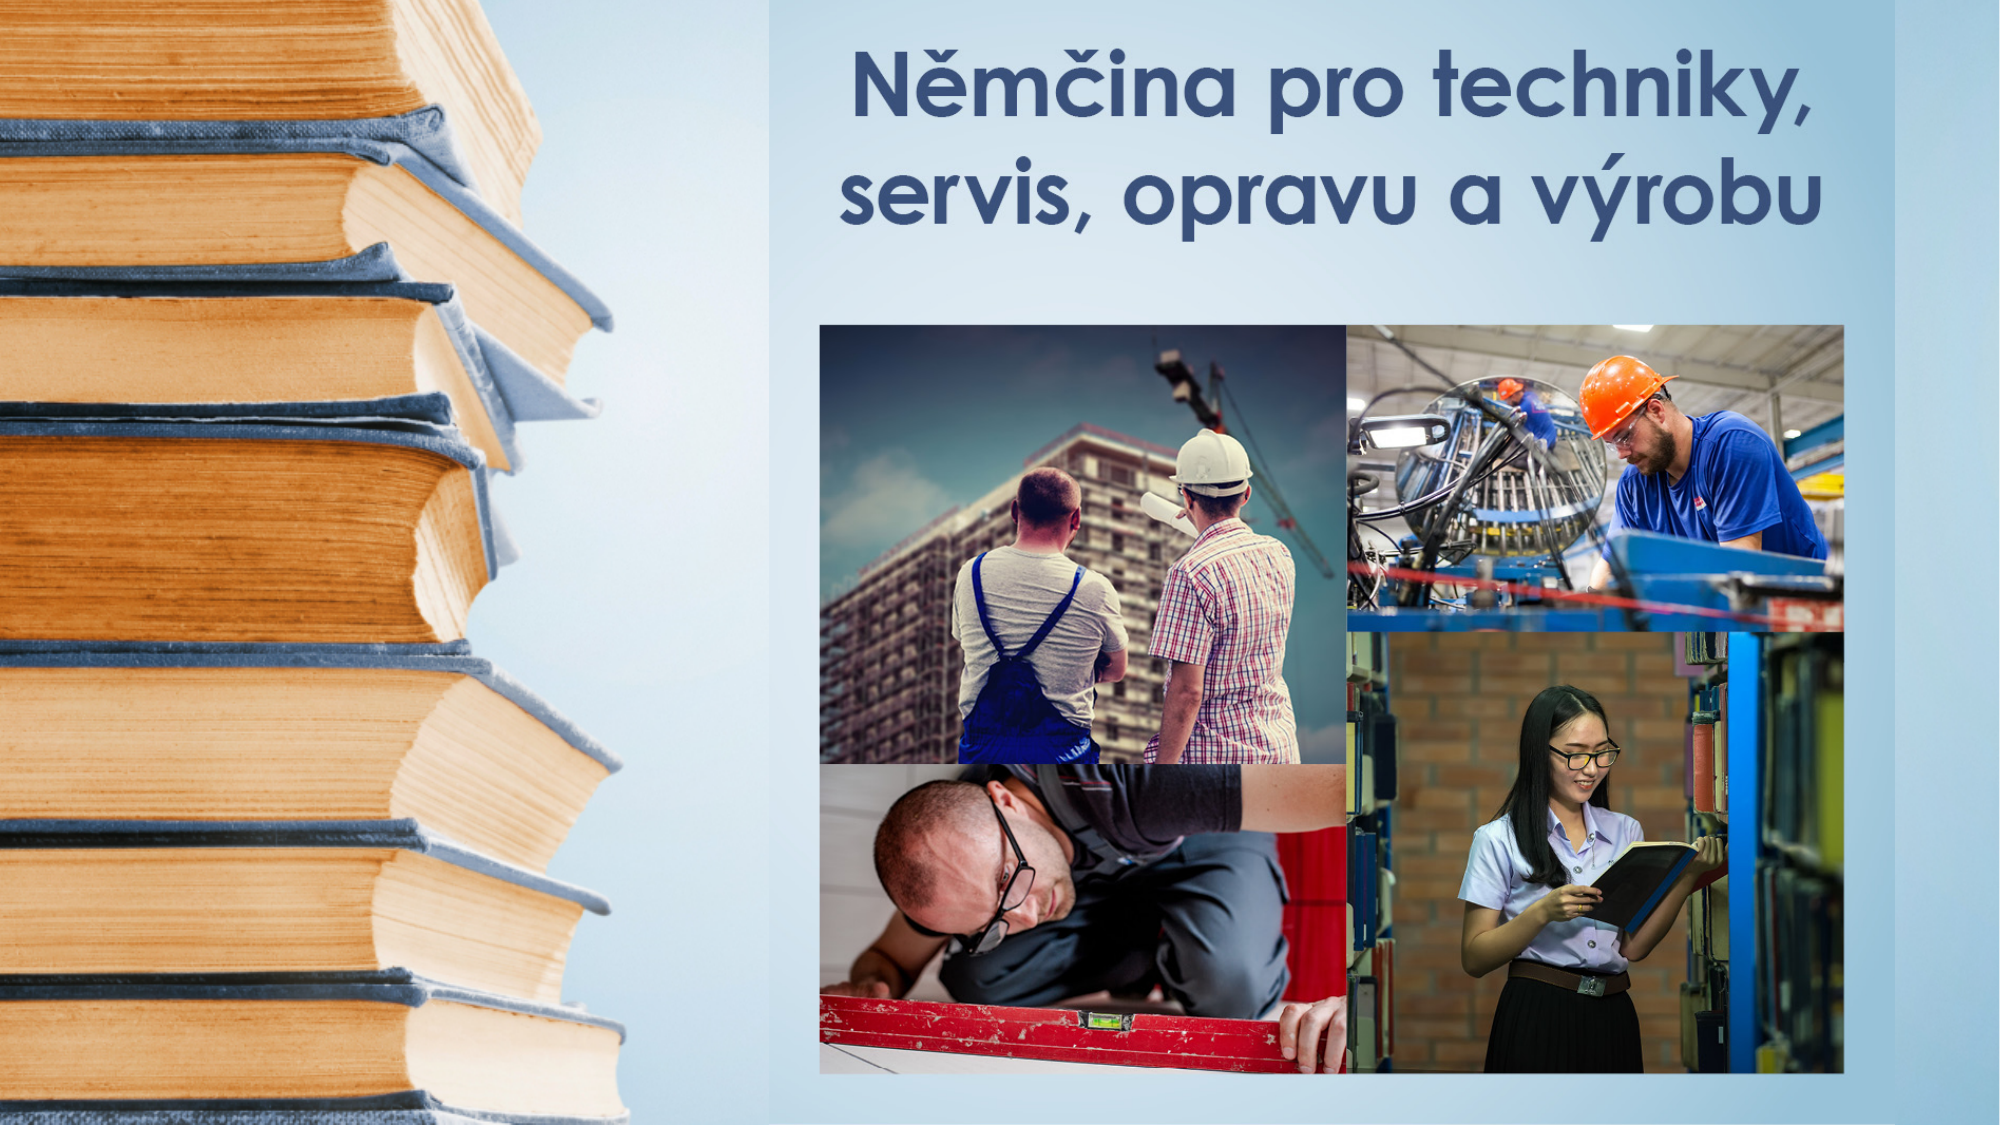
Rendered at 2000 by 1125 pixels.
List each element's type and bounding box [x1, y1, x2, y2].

picture [769, 0, 1895, 1125]
